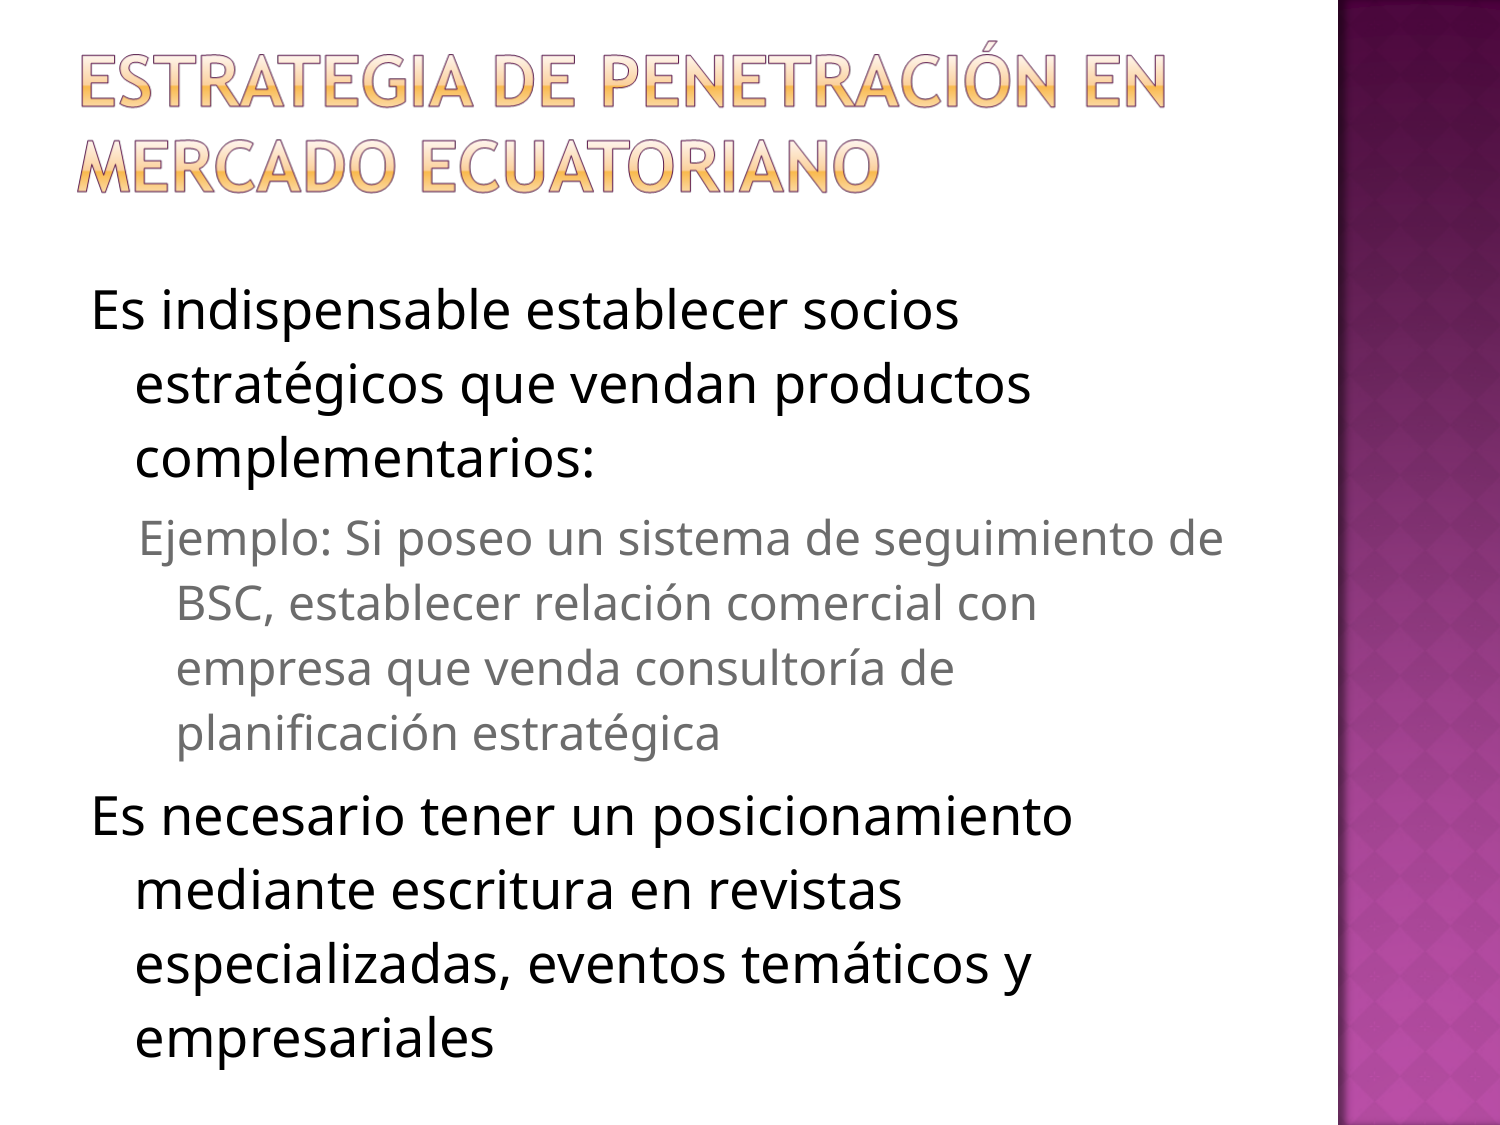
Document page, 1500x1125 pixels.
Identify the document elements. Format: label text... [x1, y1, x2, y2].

picture [1337, 0, 1500, 1125]
list Es indispensable establecer socios estratégicos que vendan productos complementarios: Ejemplo: Si poseo un sistema de seguimiento de BSC, establecer relación comercial con empresa que venda consultoría de planificación estratégica Es necesario tener un posicionamiento mediante escritura en revistas especializadas, eventos temáticos y empresariales [75, 263, 1263, 1064]
text_box [34, 15, 1260, 295]
